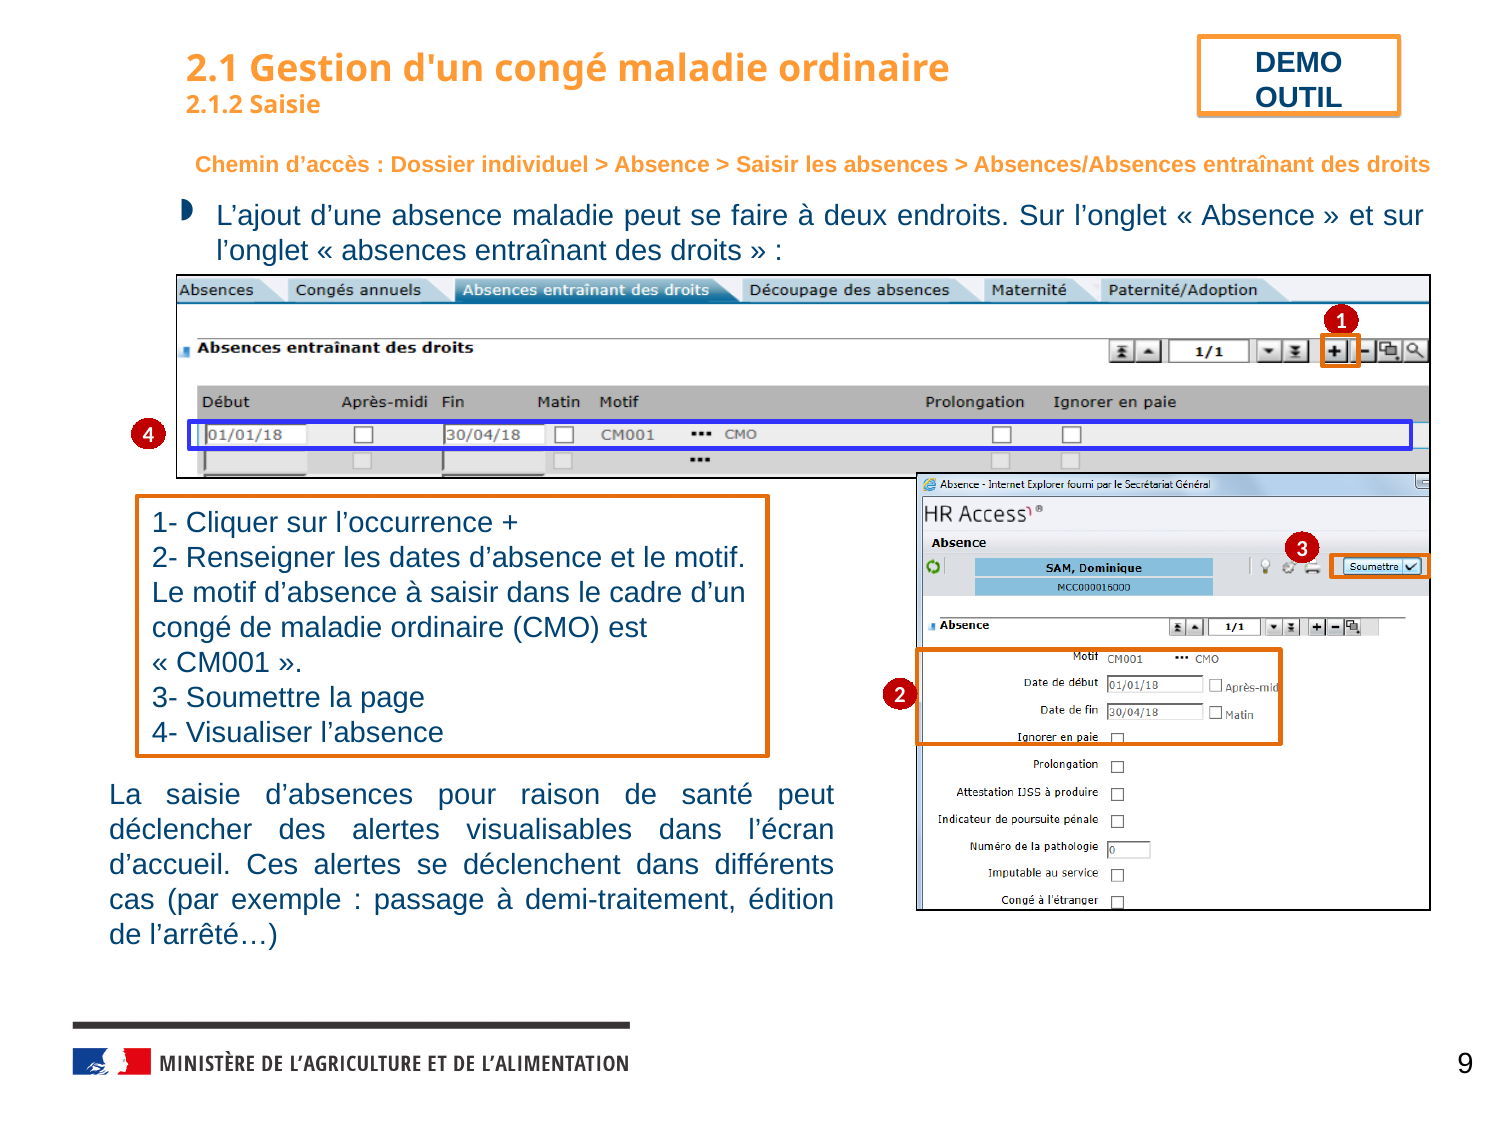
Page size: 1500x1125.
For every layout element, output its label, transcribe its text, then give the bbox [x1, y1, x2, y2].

picture [23, 185, 1430, 1123]
picture [1334, 557, 1427, 575]
picture [917, 473, 1430, 910]
text_box 3 [1285, 531, 1320, 563]
text_box Chemin d’accès : Dossier individuel > Absence > Saisir les absences > Absences/Absences entraînant des droits [180, 141, 1465, 186]
picture [177, 275, 1430, 478]
picture [919, 652, 1278, 742]
text_box 1 [1324, 304, 1359, 333]
text_box L’ajout d’une absence maladie peut se faire à deux endroits. Sur l’onglet « Absence » et sur l’onglet « absences entraînant des droits » : [166, 188, 1441, 276]
text_box 1- Cliquer sur l’occurrence + 2- Renseigner les dates d’absence et le motif. Le motif d’absence à saisir dans le cadre d’un congé de maladie ordinaire (CMO) est « CM001 ». 3- Soumettre la page 4- Visualiser l’absence [137, 496, 768, 756]
text_box 2 [883, 678, 918, 710]
text_box DEMO OUTIL [1198, 36, 1400, 114]
text_box 2.1 Gestion d'un congé maladie ordinaire 2.1.2 Saisie [171, 36, 1458, 142]
text_box La saisie d’absences pour raison de santé peut déclencher des alertes visualisables dans l’écran d’accueil. Ces alertes se déclenchent dans différents cas (par exemple : passage à demi-traitement, édition de l’arrêté…) [59, 767, 851, 886]
text_box 4 [131, 418, 166, 449]
